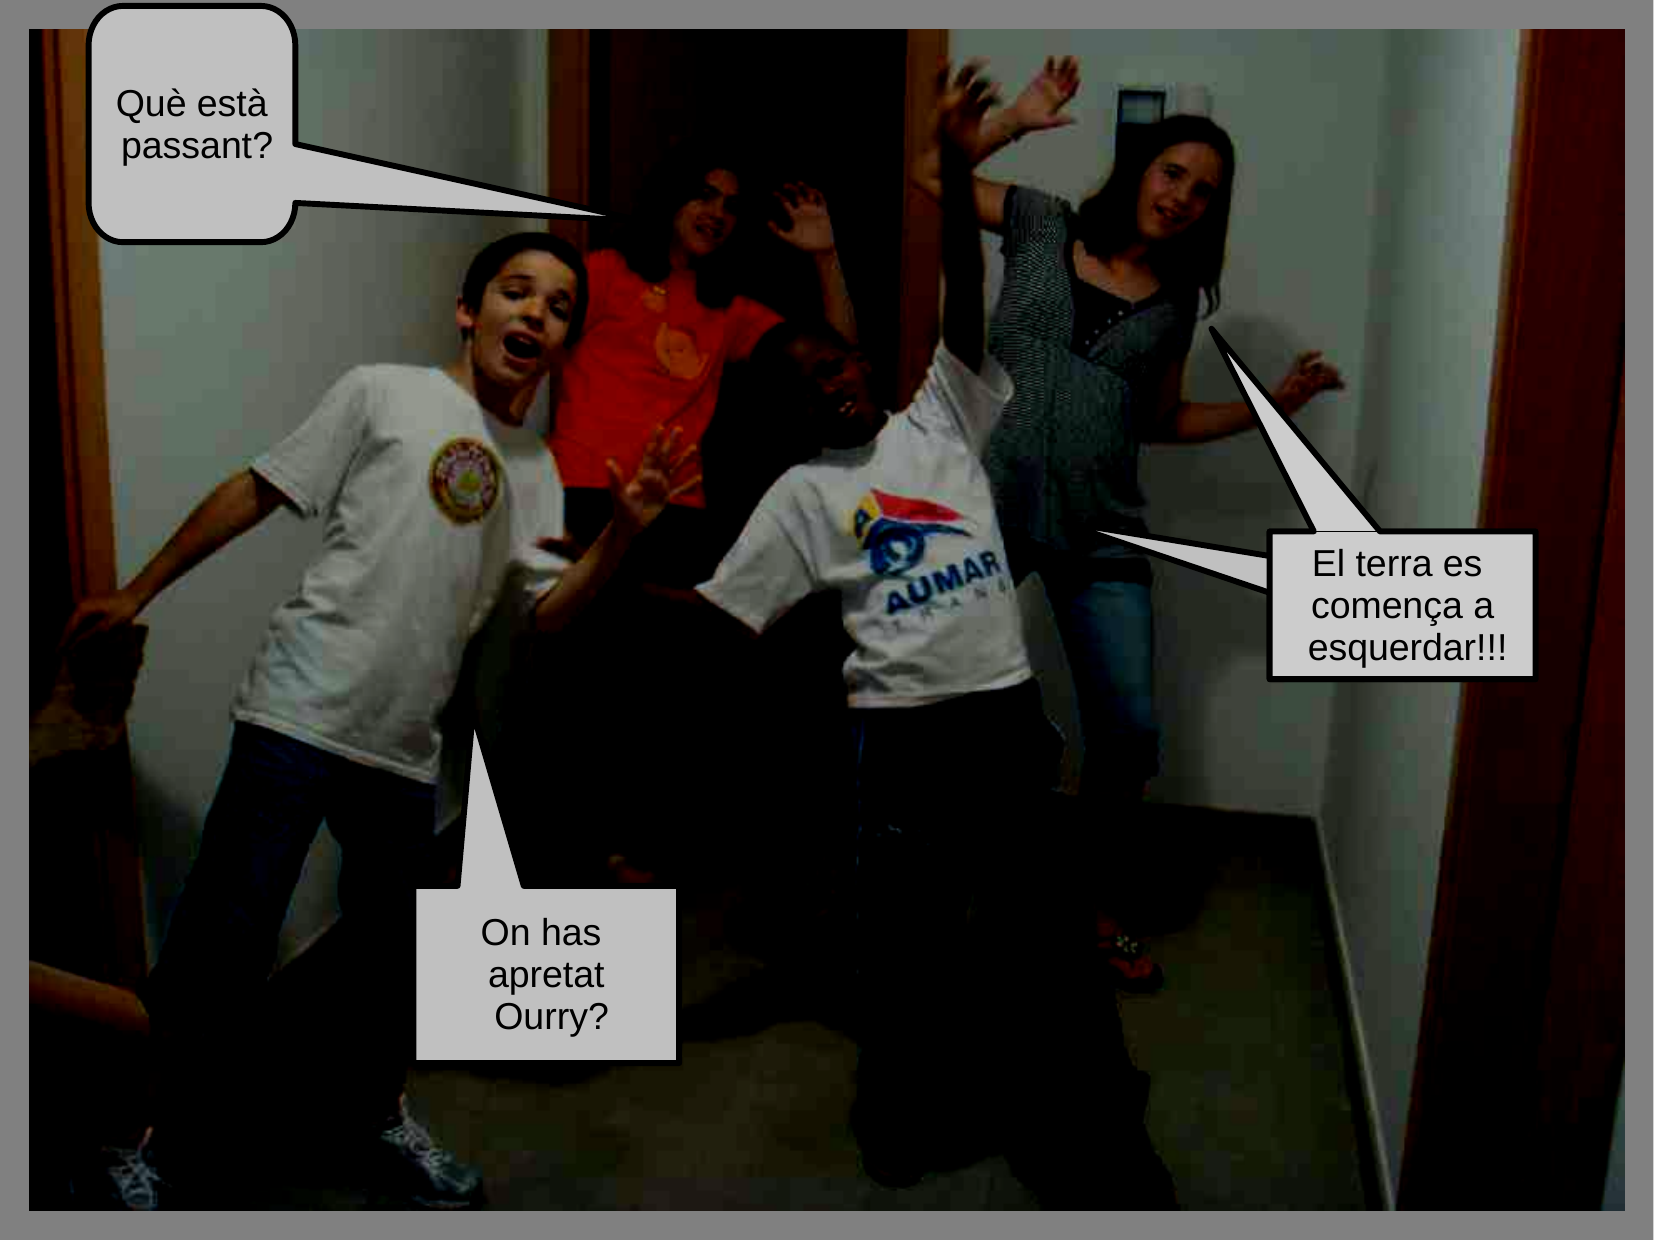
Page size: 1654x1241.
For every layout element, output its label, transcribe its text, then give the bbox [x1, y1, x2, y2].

picture [29, 29, 1625, 1211]
text_box On has apretat Ourry? [413, 712, 680, 1064]
text_box [1059, 521, 1269, 593]
text_box El terra es comença a esquerdar!!! [1269, 531, 1536, 680]
text_box Què està passant? [88, 5, 644, 243]
text_box El terra es comença a esquerdar!!! [1211, 328, 1380, 531]
